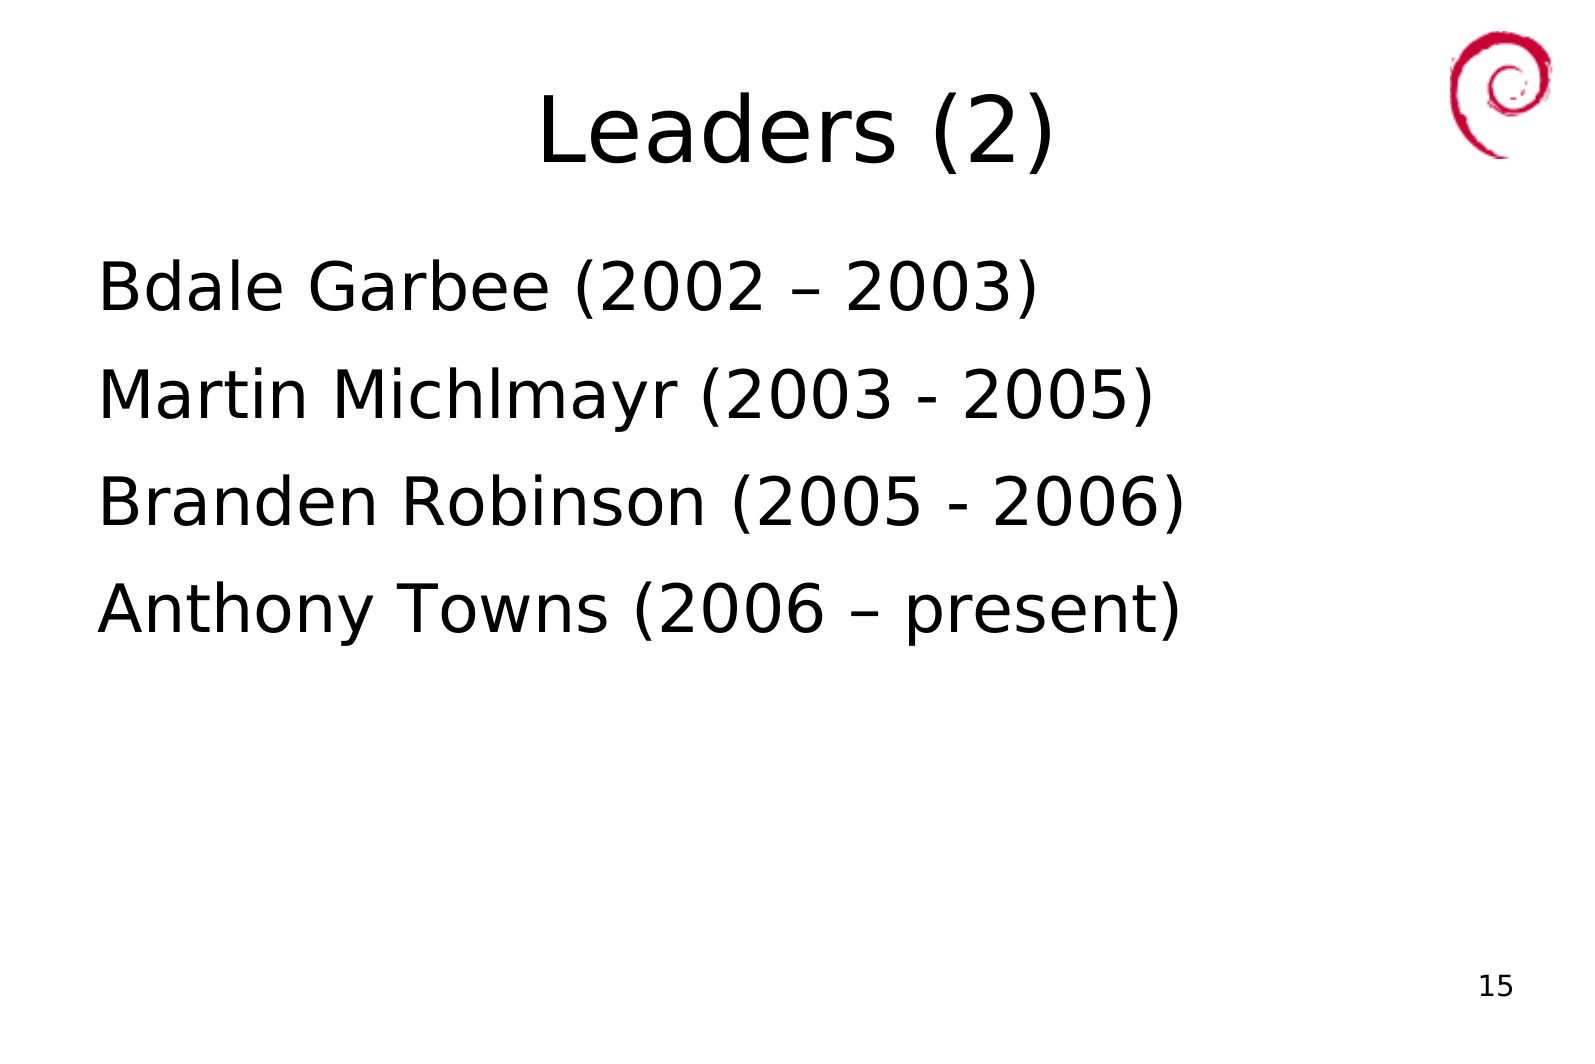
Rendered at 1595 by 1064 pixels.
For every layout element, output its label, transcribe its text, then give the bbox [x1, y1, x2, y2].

list Bdale Garbee (2002 – 2003) Martin Michlmayr (2003 - 2005) Branden Robinson (2005 - 2006) Anthony Towns (2006 – present) [79, 248, 1515, 951]
picture [1450, 31, 1555, 159]
title Leaders (2) [79, 49, 1515, 213]
